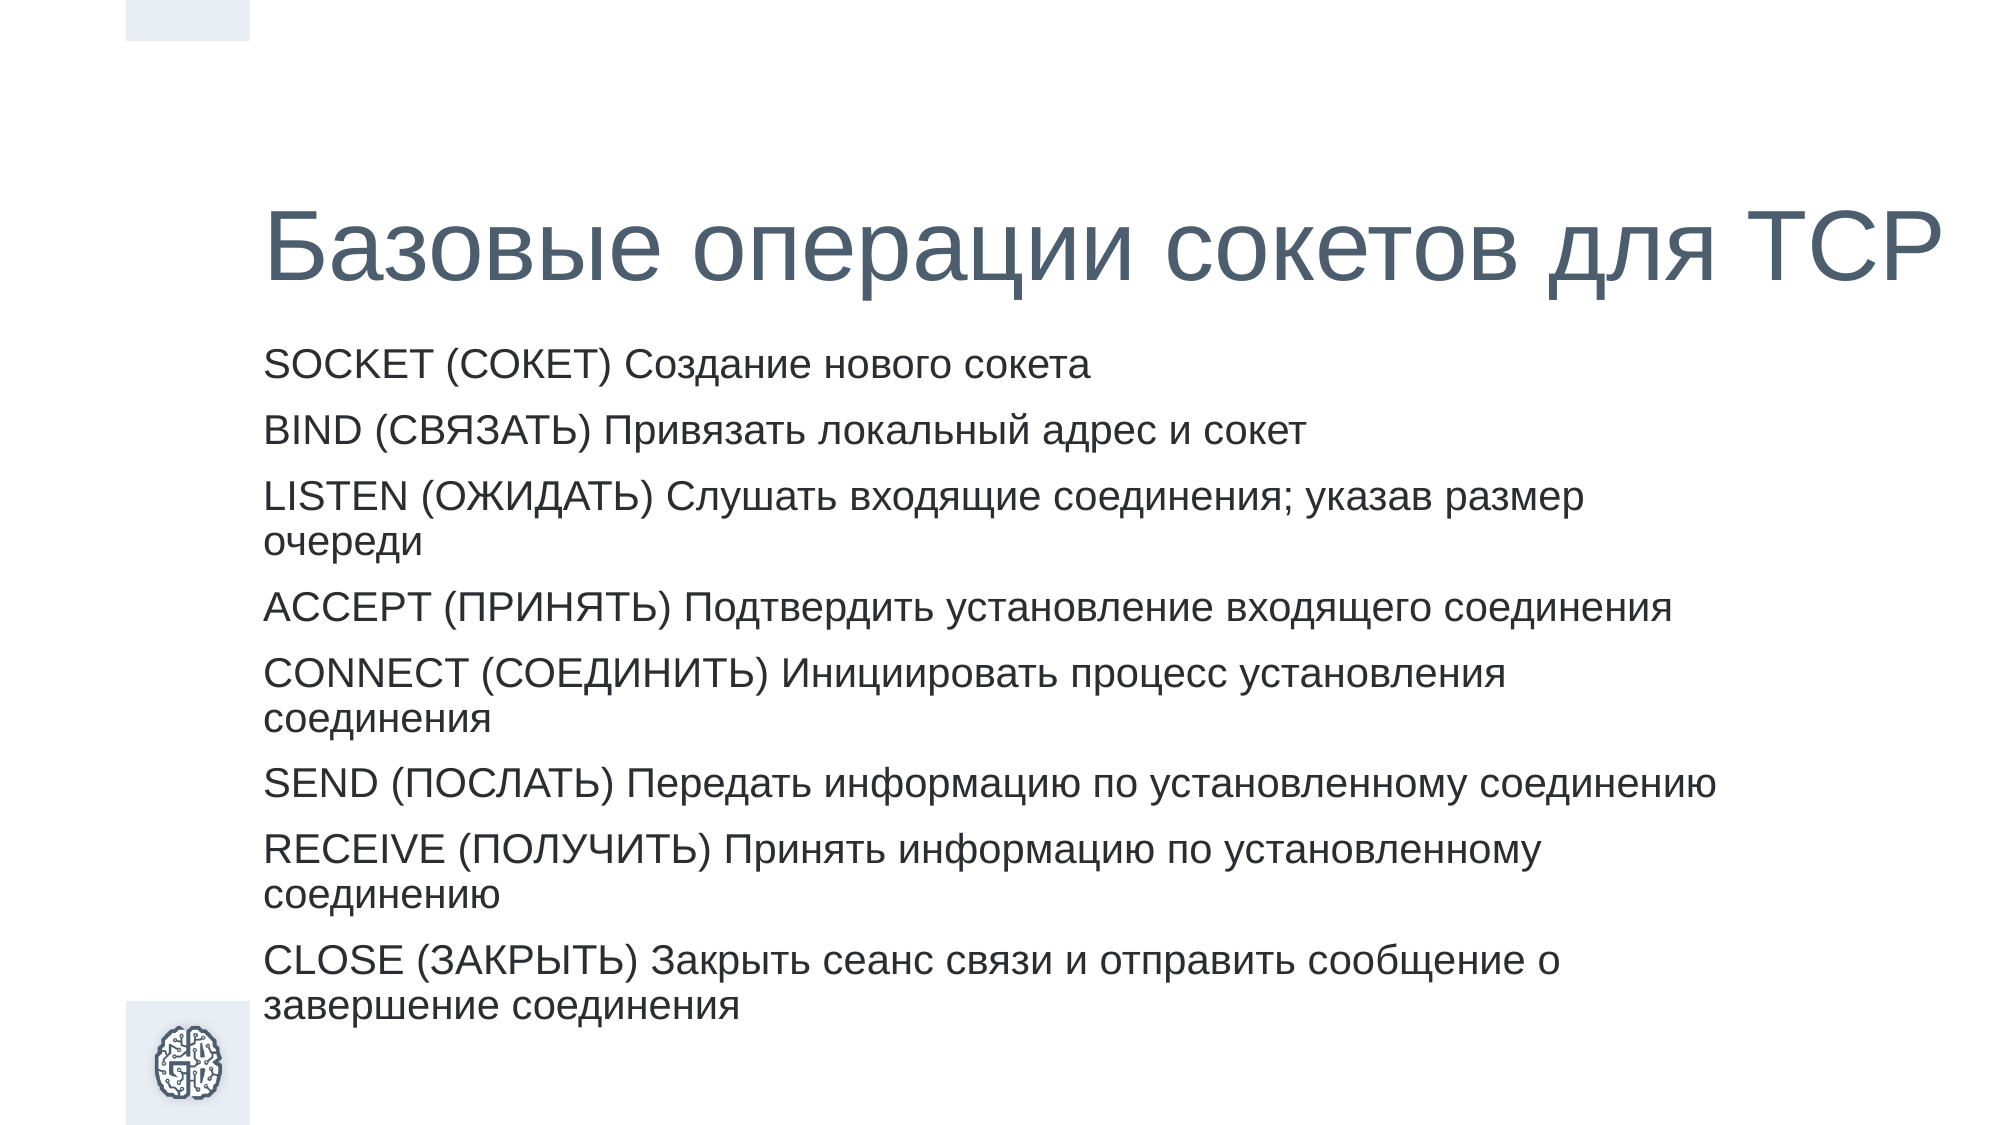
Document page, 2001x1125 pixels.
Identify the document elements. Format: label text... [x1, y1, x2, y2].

list SOCKET (СОКЕТ) Создание нового сокета BIND (СВЯЗАТЬ) Привязать локальный адрес и сокет LISTEN (ОЖИДАТЬ) Слушать входящие соединения; указав размер очереди ACCEPT (ПРИНЯТЬ) Подтвердить установление входящего соединения CONNECT (СОЕДИНИТЬ) Инициировать процесс установления соединения SEND (ПОСЛАТЬ) Передать информацию по установленному соединению RECEIVE (ПОЛУЧИТЬ) Принять информацию по установленному соединению CLOSE (ЗАКРЫТЬ) Закрыть сеанс связи и отправить сообщение о завершение соединения [248, 431, 1752, 941]
title Базовые операции сокетов для TCP [248, 124, 1979, 372]
picture [144, 1016, 232, 1110]
